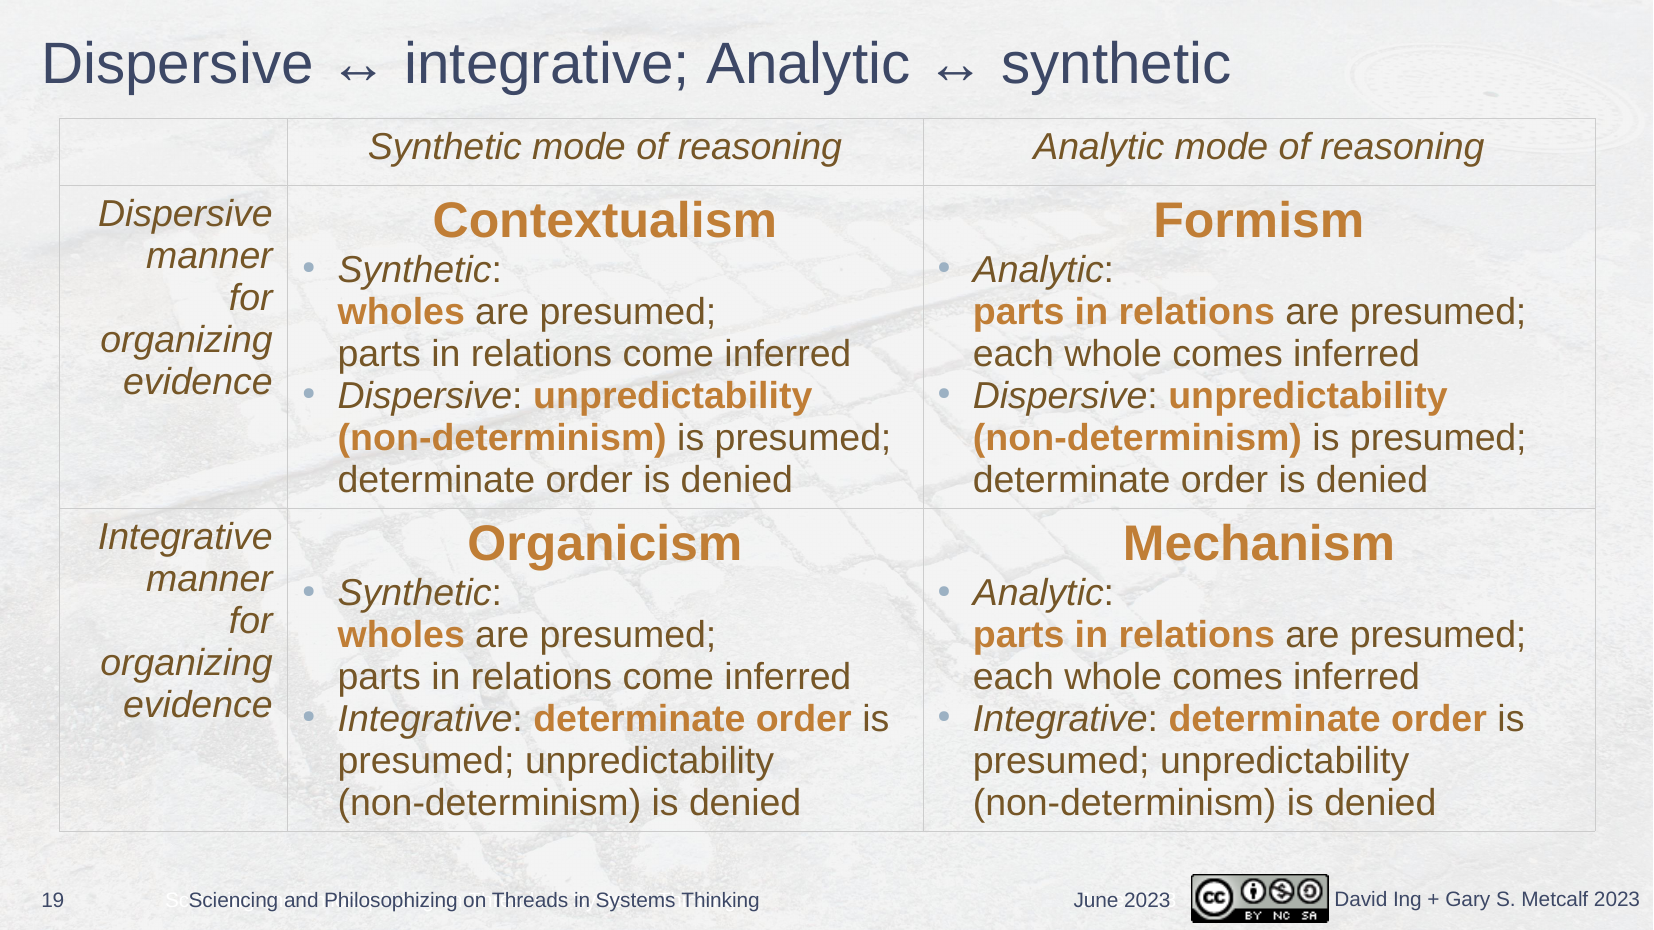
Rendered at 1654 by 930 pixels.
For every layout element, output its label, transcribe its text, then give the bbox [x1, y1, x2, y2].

table_header [60, 119, 287, 185]
table_cell Contextualism Synthetic: wholes are presumed; parts in relations come inferred Dispersive: unpredictability (non-determinism) is presumed; determinate order is denied [288, 186, 923, 508]
table_cell Dispersive manner for organizing evidence [60, 186, 287, 508]
table_header Analytic mode of reasoning [924, 119, 1595, 185]
title Dispersive ↔ integrative; Analytic ↔ synthetic [41, 30, 1612, 176]
table_cell Integrative manner for organizing evidence [60, 509, 287, 831]
table_cell Organicism Synthetic: wholes are presumed; parts in relations come inferred Integrative: determinate order is presumed; unpredictability (non-determinism) is denied [288, 509, 923, 831]
table_header Synthetic mode of reasoning [288, 119, 923, 185]
picture [0, 0, 1653, 930]
table_cell Formism Analytic: parts in relations are presumed; each whole comes inferred Dispersive: unpredictability (non-determinism) is presumed; determinate order is denied [924, 186, 1595, 508]
table_cell Mechanism Analytic: parts in relations are presumed; each whole comes inferred Integrative: determinate order is presumed; unpredictability (non-determinism) is denied [924, 509, 1595, 831]
